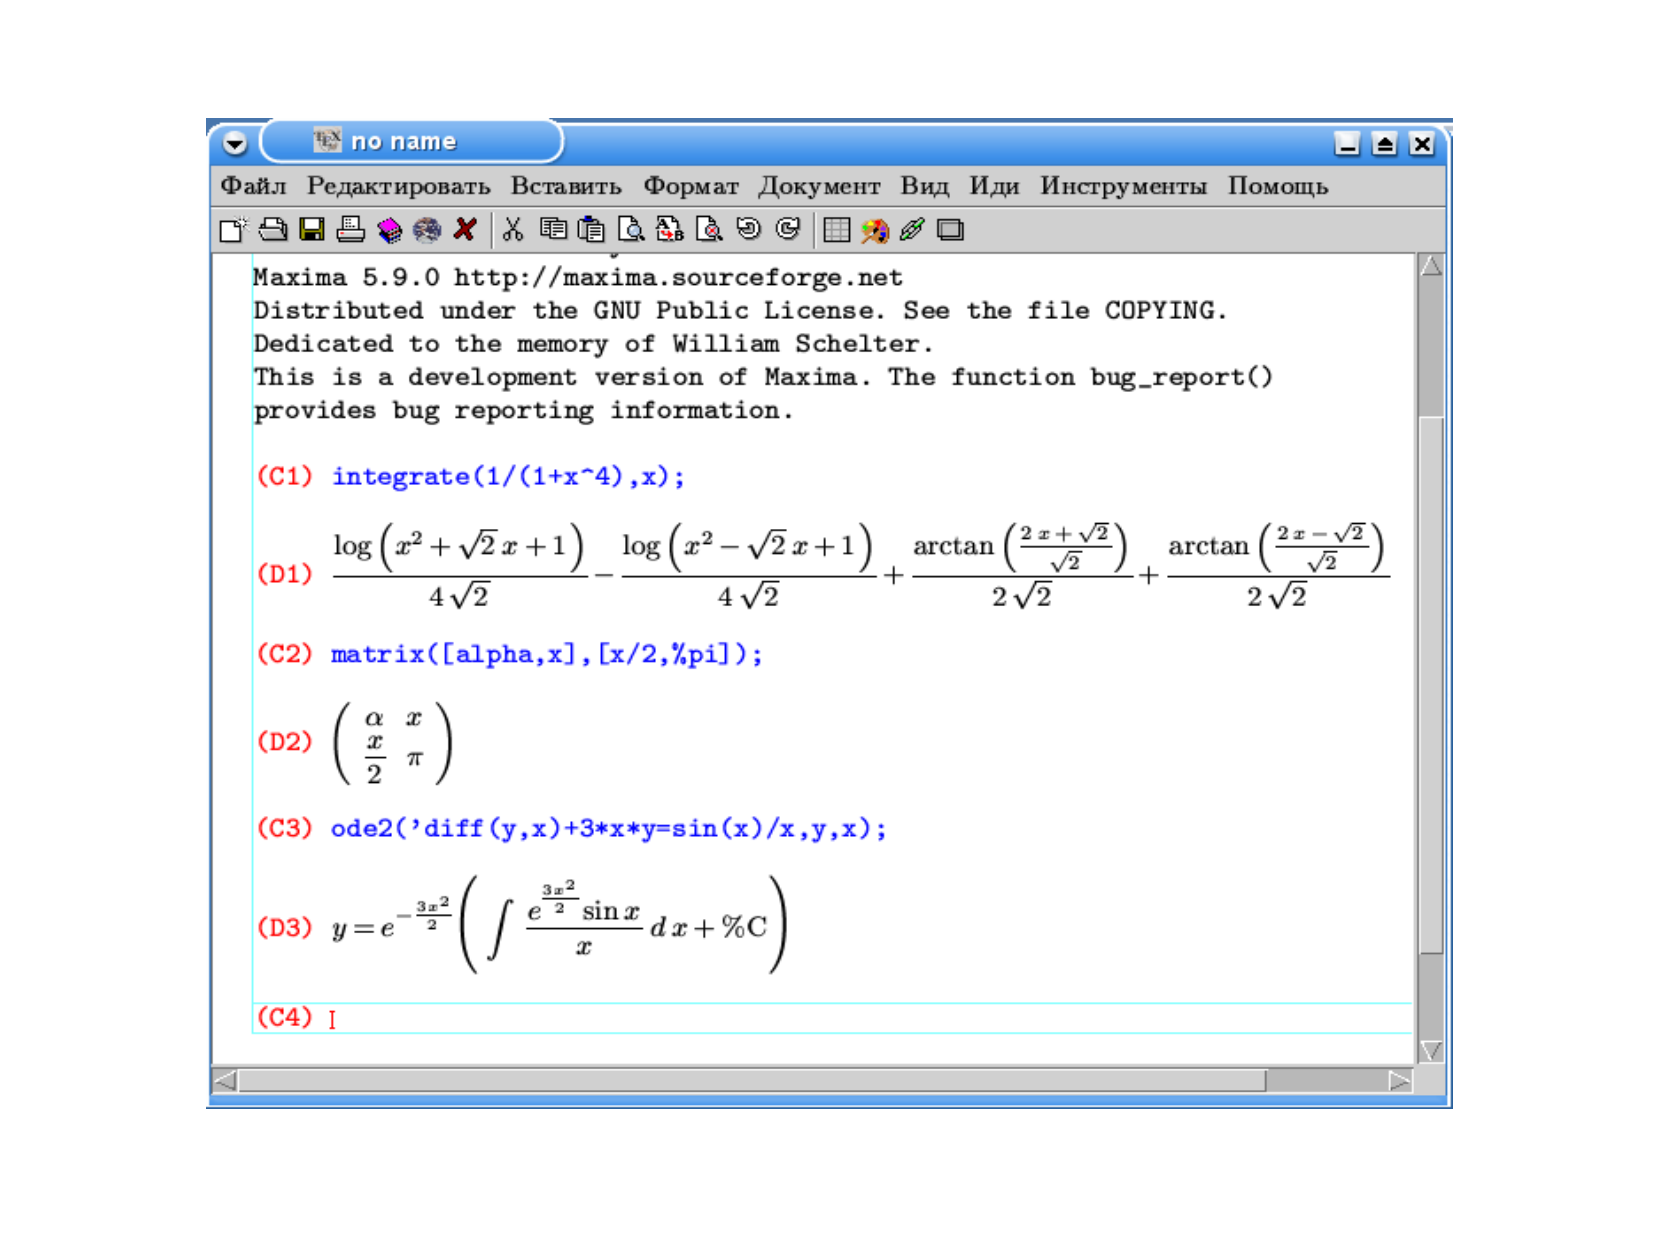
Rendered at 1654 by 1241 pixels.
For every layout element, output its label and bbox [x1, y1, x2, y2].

picture [206, 118, 1453, 1109]
